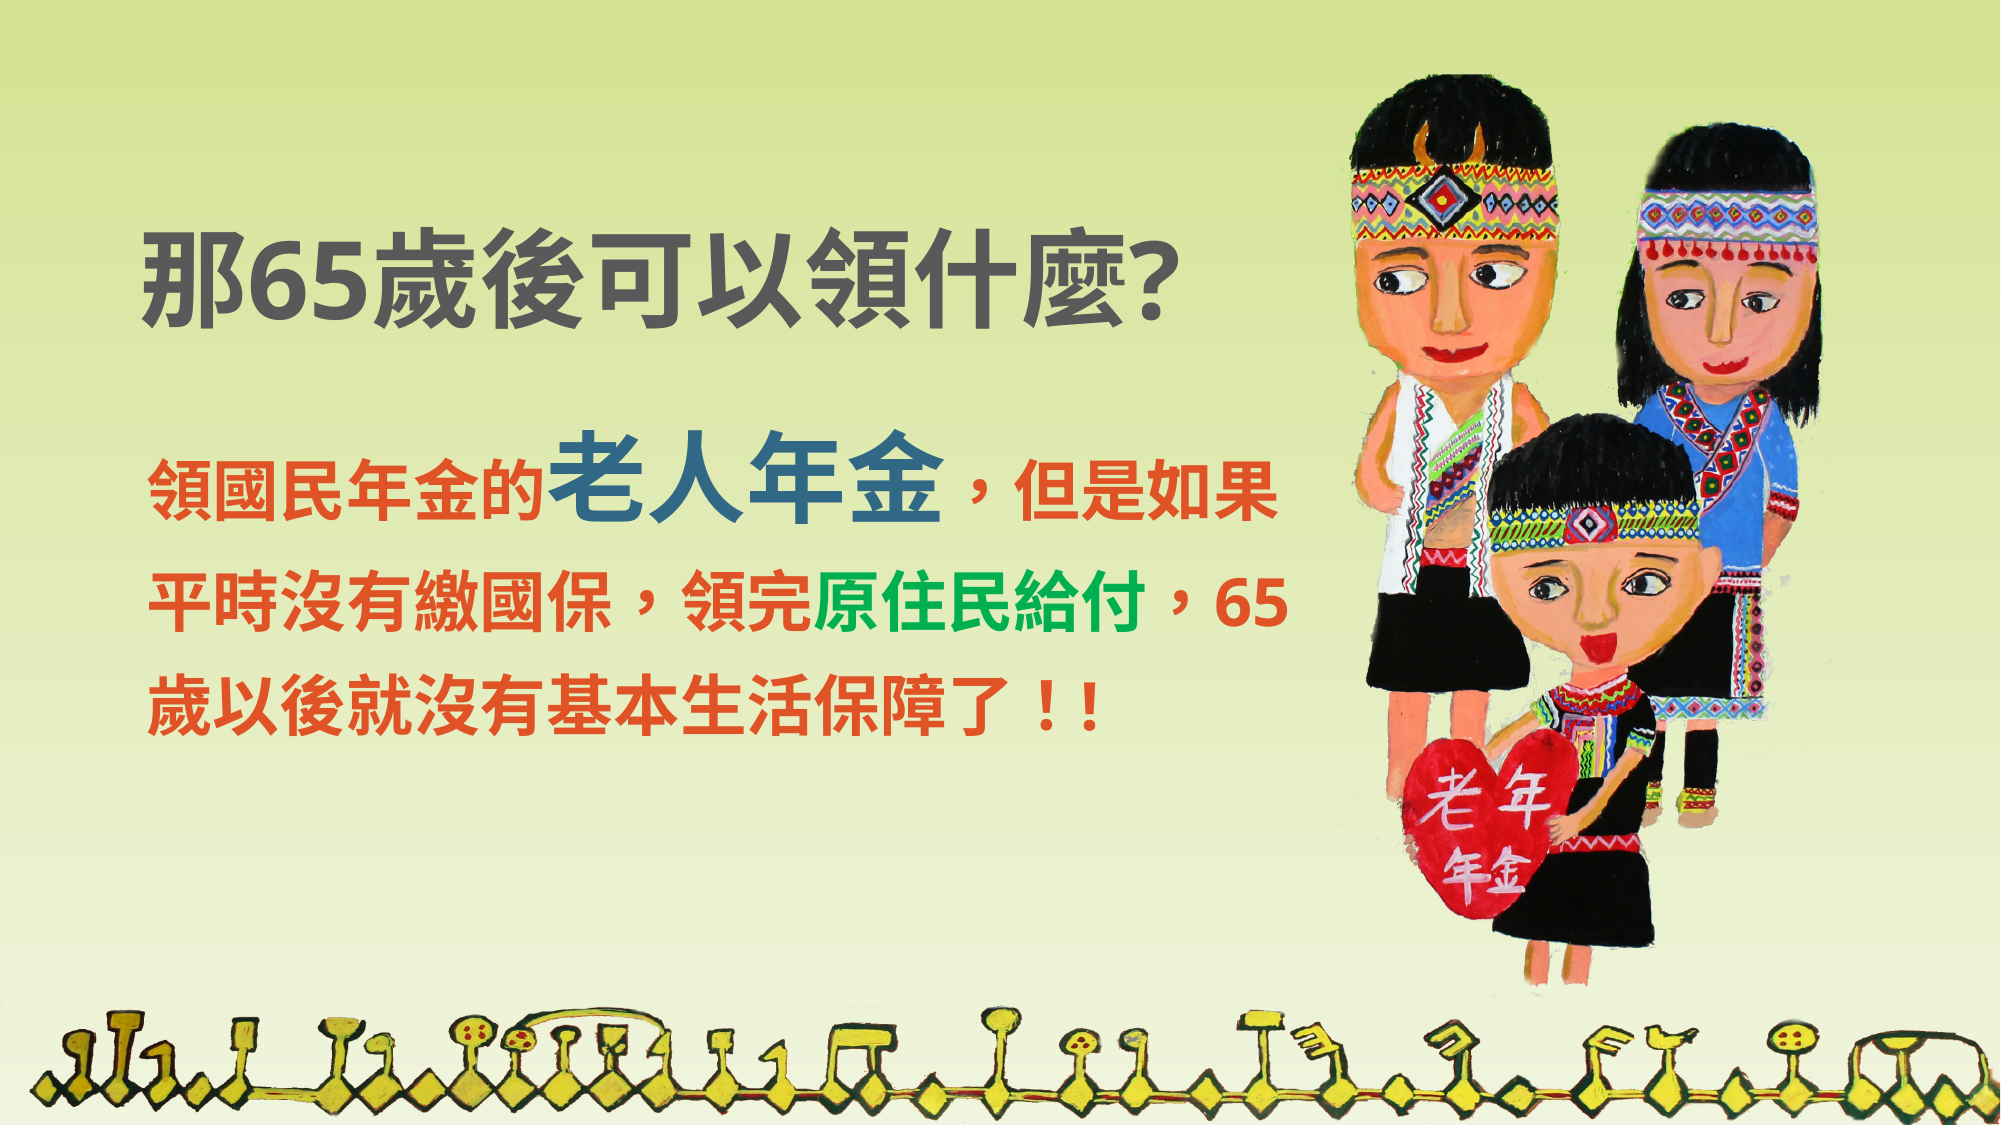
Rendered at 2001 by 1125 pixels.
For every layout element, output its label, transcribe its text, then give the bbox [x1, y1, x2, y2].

list 領國民年金的老人年金，但是如果平時沒有繳國保，領完原住民給付，65歲以後就沒有基本生活保障了！! [138, 416, 1262, 779]
title 那65歲後可以領什麼? [131, 159, 1262, 358]
picture [0, 31, 2001, 1125]
